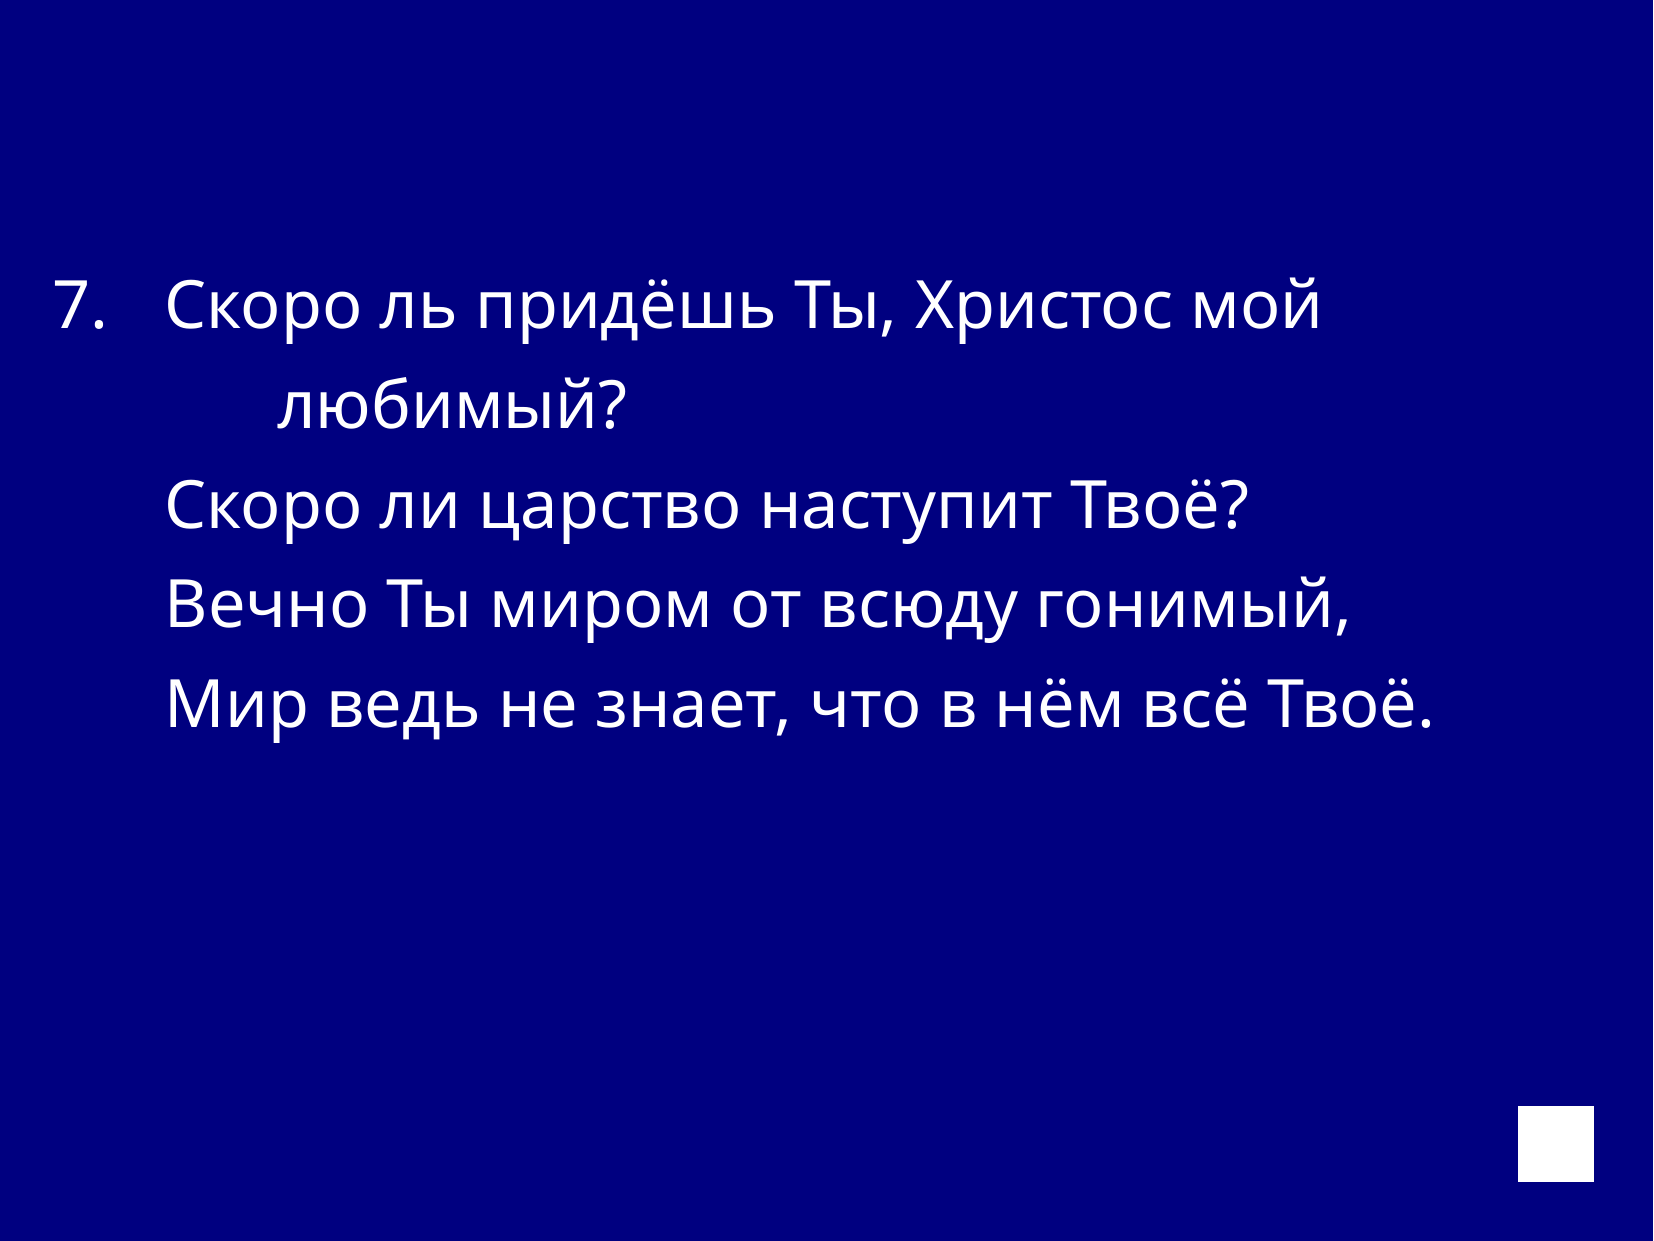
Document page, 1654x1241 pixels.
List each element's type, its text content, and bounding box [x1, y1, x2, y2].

text_box [1518, 1163, 1594, 1182]
text_box 7. Скоро ль придёшь Ты, Христос мой любимый? Скоро ли царство наступит Твоё? Вечно Ты миром от всюду гонимый, Мир ведь не знает, что в нём всё Твоё. [37, 150, 1653, 1163]
